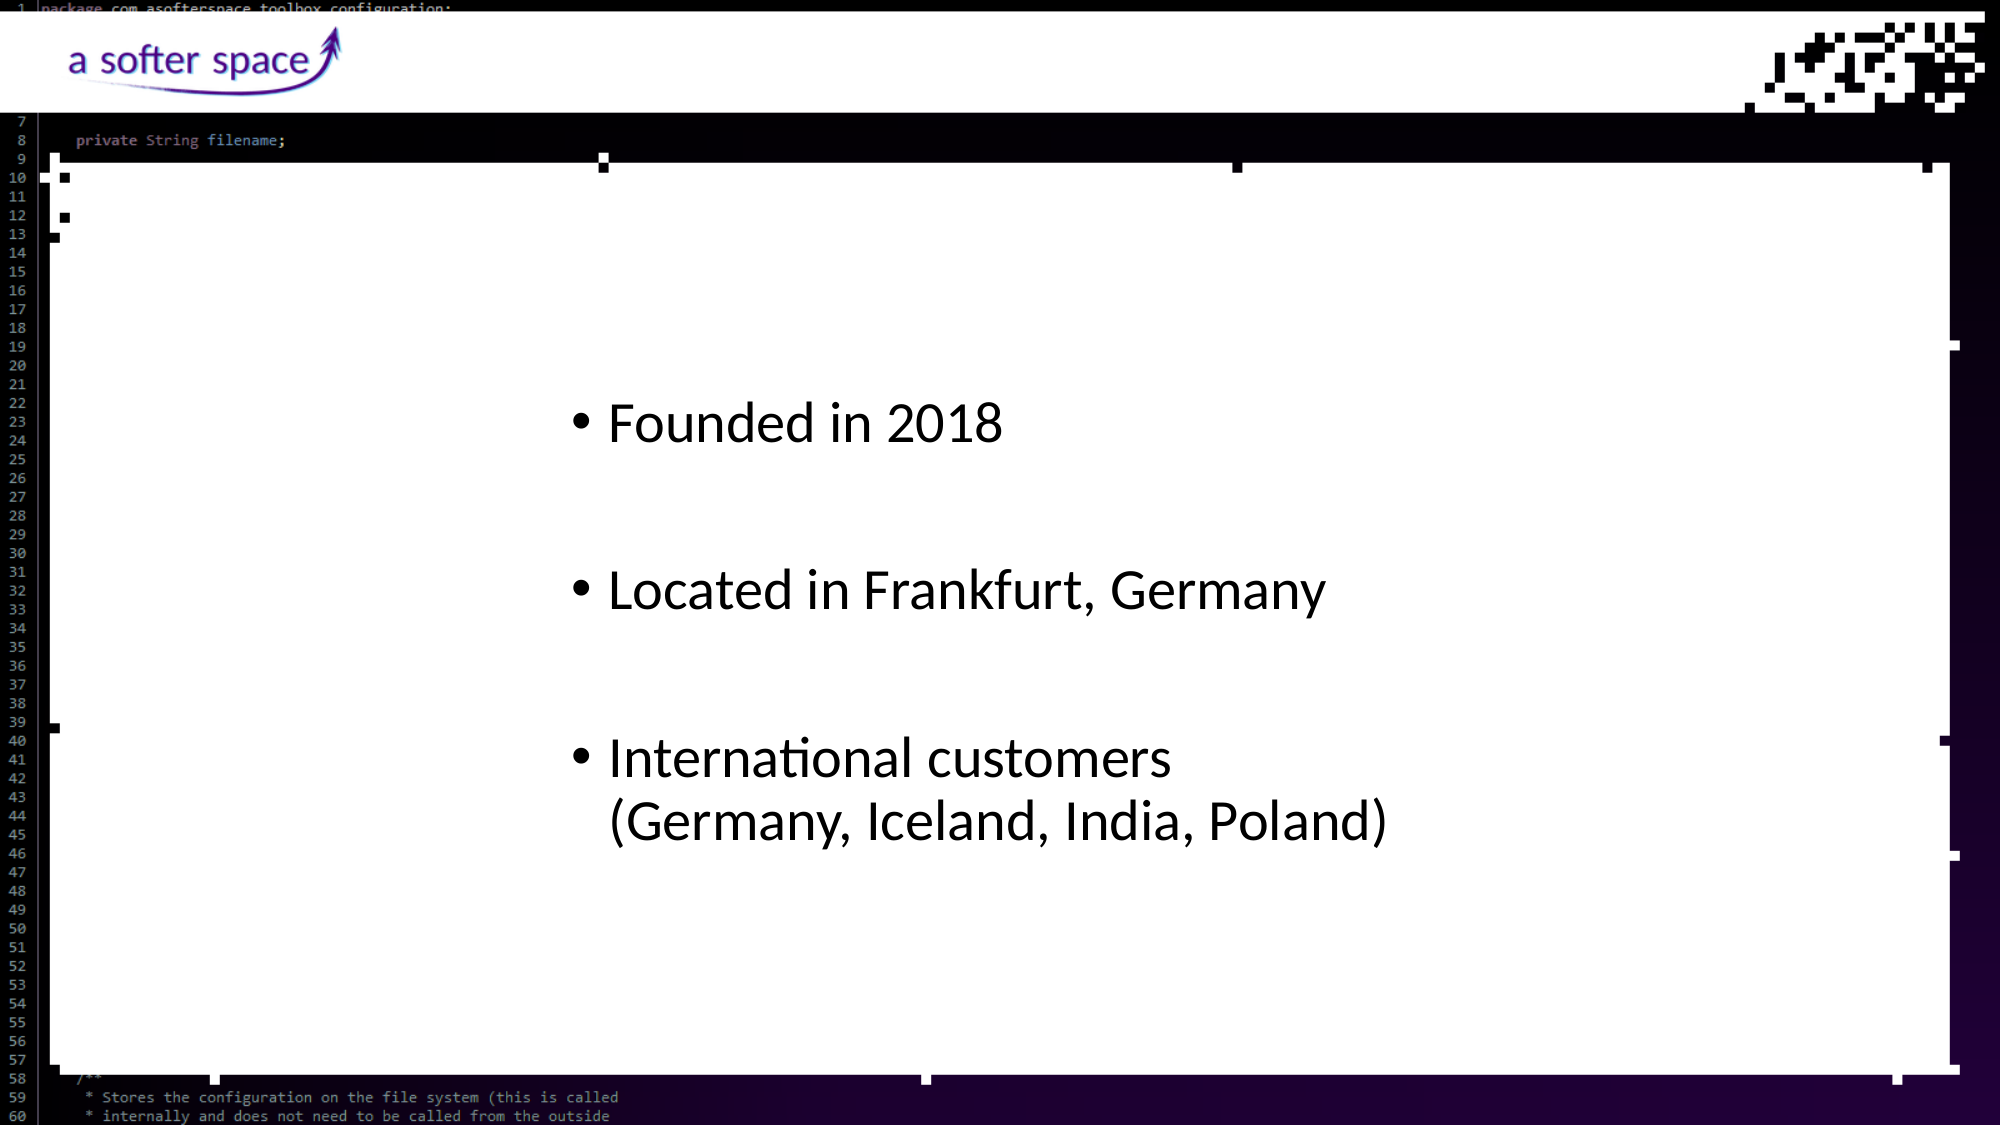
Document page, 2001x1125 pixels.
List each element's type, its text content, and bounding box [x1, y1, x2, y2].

picture [0, 0, 2000, 1125]
list Founded in 2018 Located in Frankfurt, Germany International customers (Germany, Iceland, India, Poland) [556, 210, 1902, 1041]
